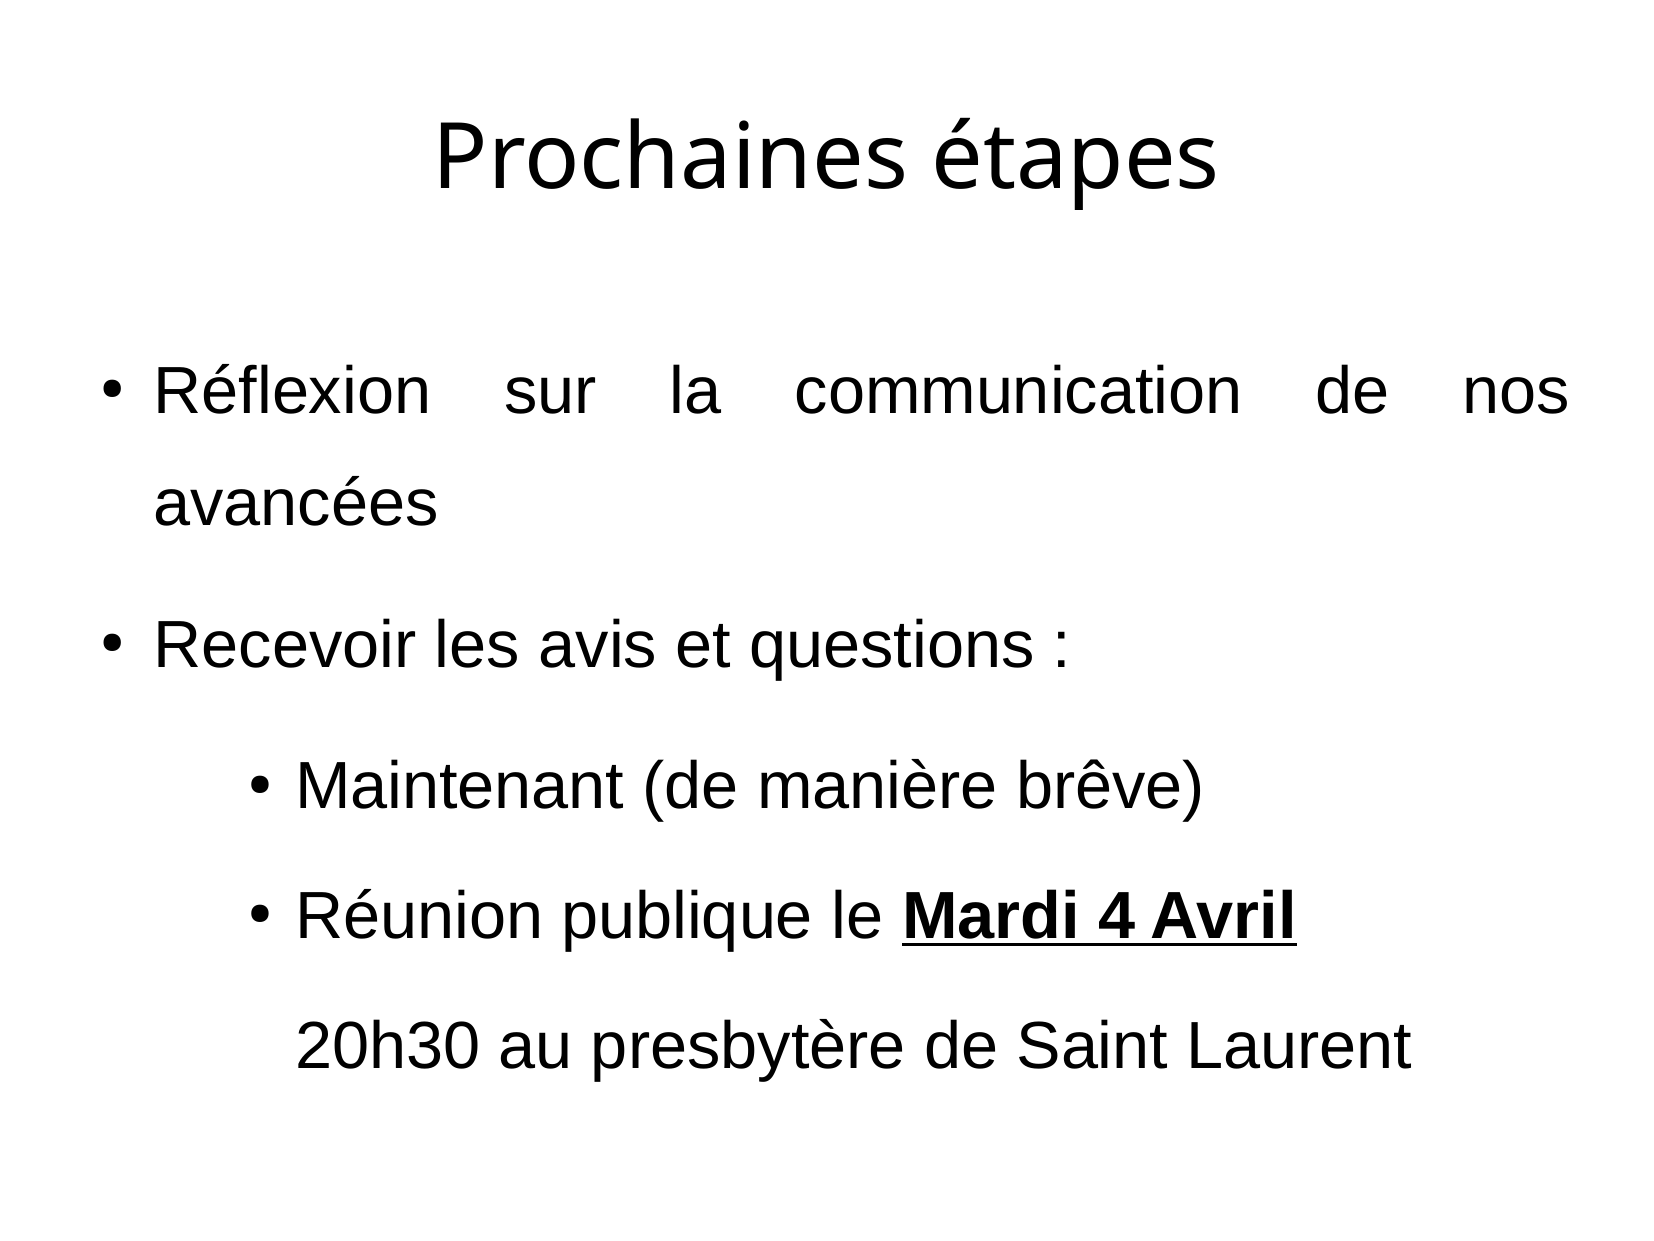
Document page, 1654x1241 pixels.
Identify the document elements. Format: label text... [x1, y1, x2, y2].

title Prochaines étapes [82, 49, 1571, 257]
list Réflexion sur la communication de nos avancées Recevoir les avis et questions : Maintenant (de manière brêve) Réunion publique le Mardi 4 Avril 20h30 au presbytère de Saint Laurent [82, 290, 1571, 1109]
